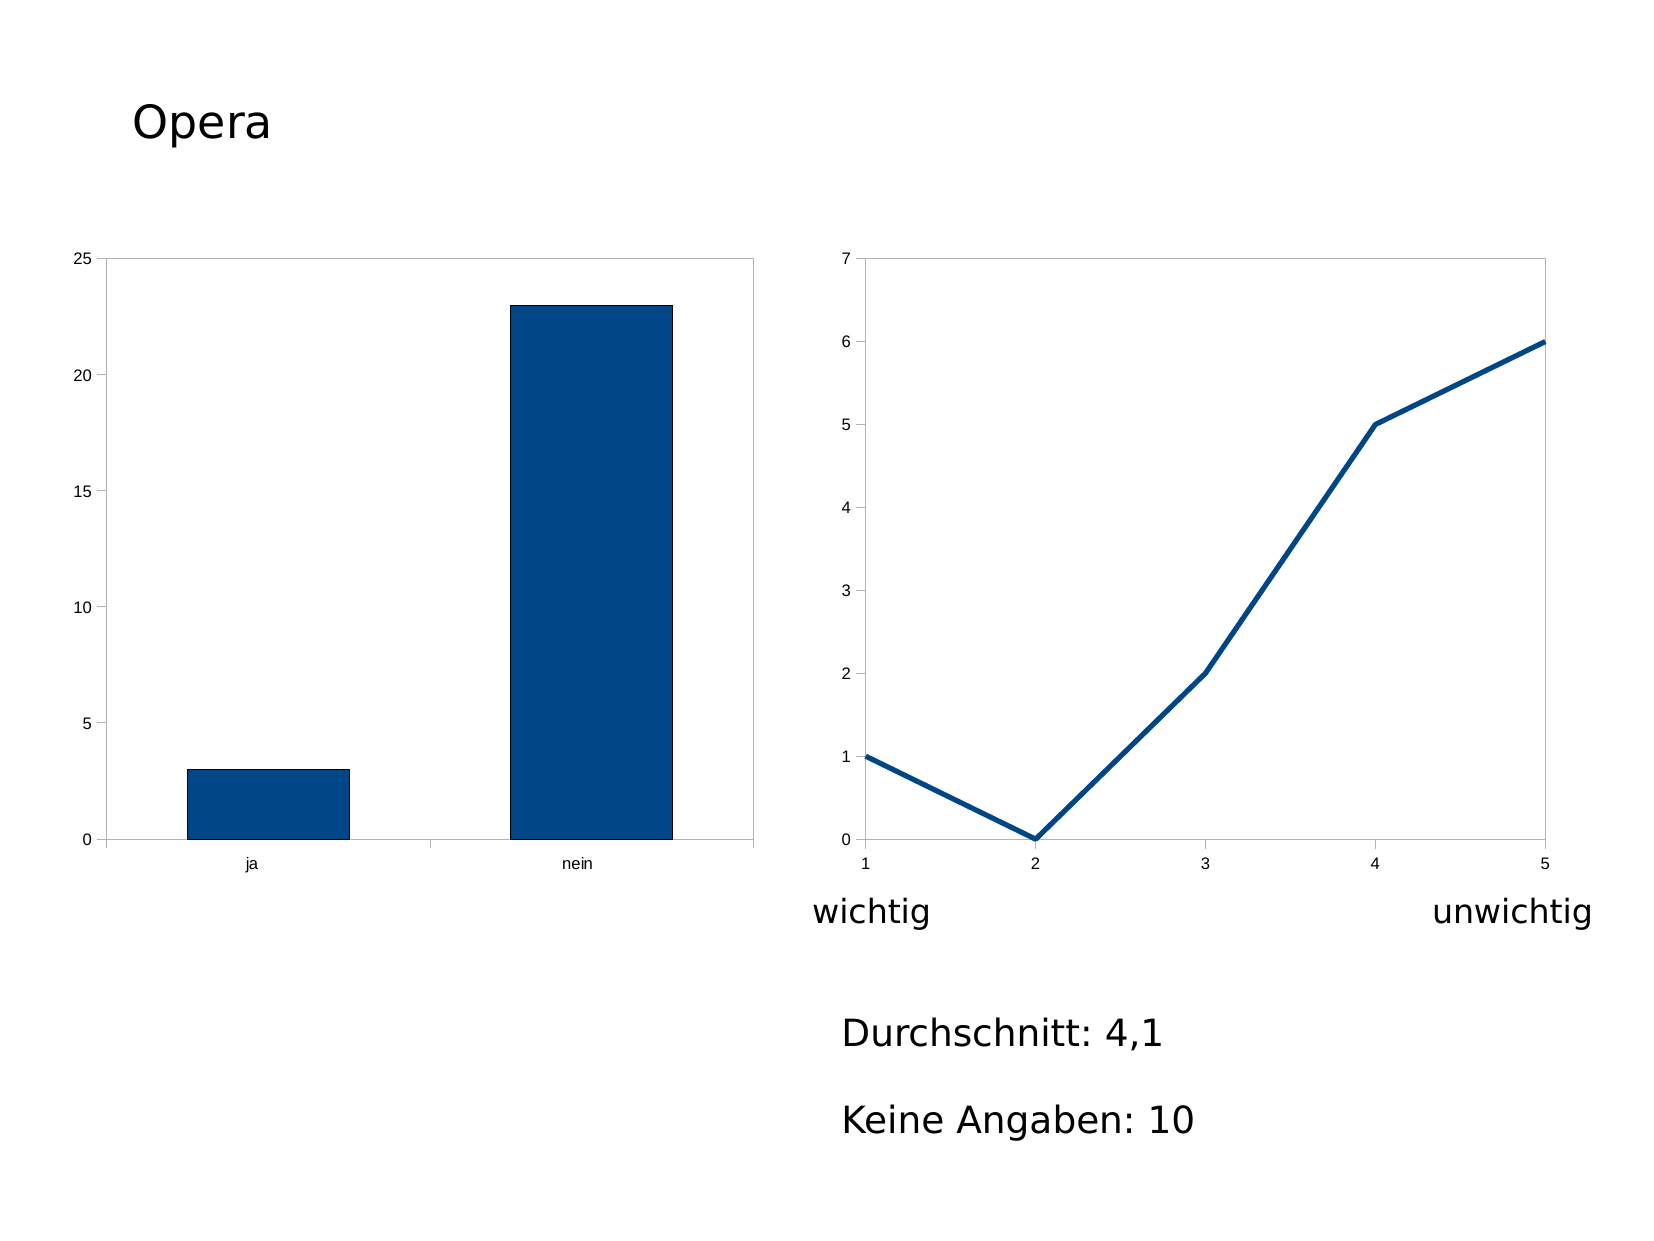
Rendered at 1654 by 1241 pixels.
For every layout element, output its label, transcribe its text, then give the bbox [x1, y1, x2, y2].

text_box Opera [118, 88, 650, 157]
text_box unwichtig [1417, 885, 1625, 940]
chart [59, 236, 768, 886]
chart [826, 236, 1565, 886]
text_box wichtig [797, 885, 1004, 940]
text_box Durchschnitt: 4,1 Keine Angaben: 10 [826, 1003, 1477, 1150]
